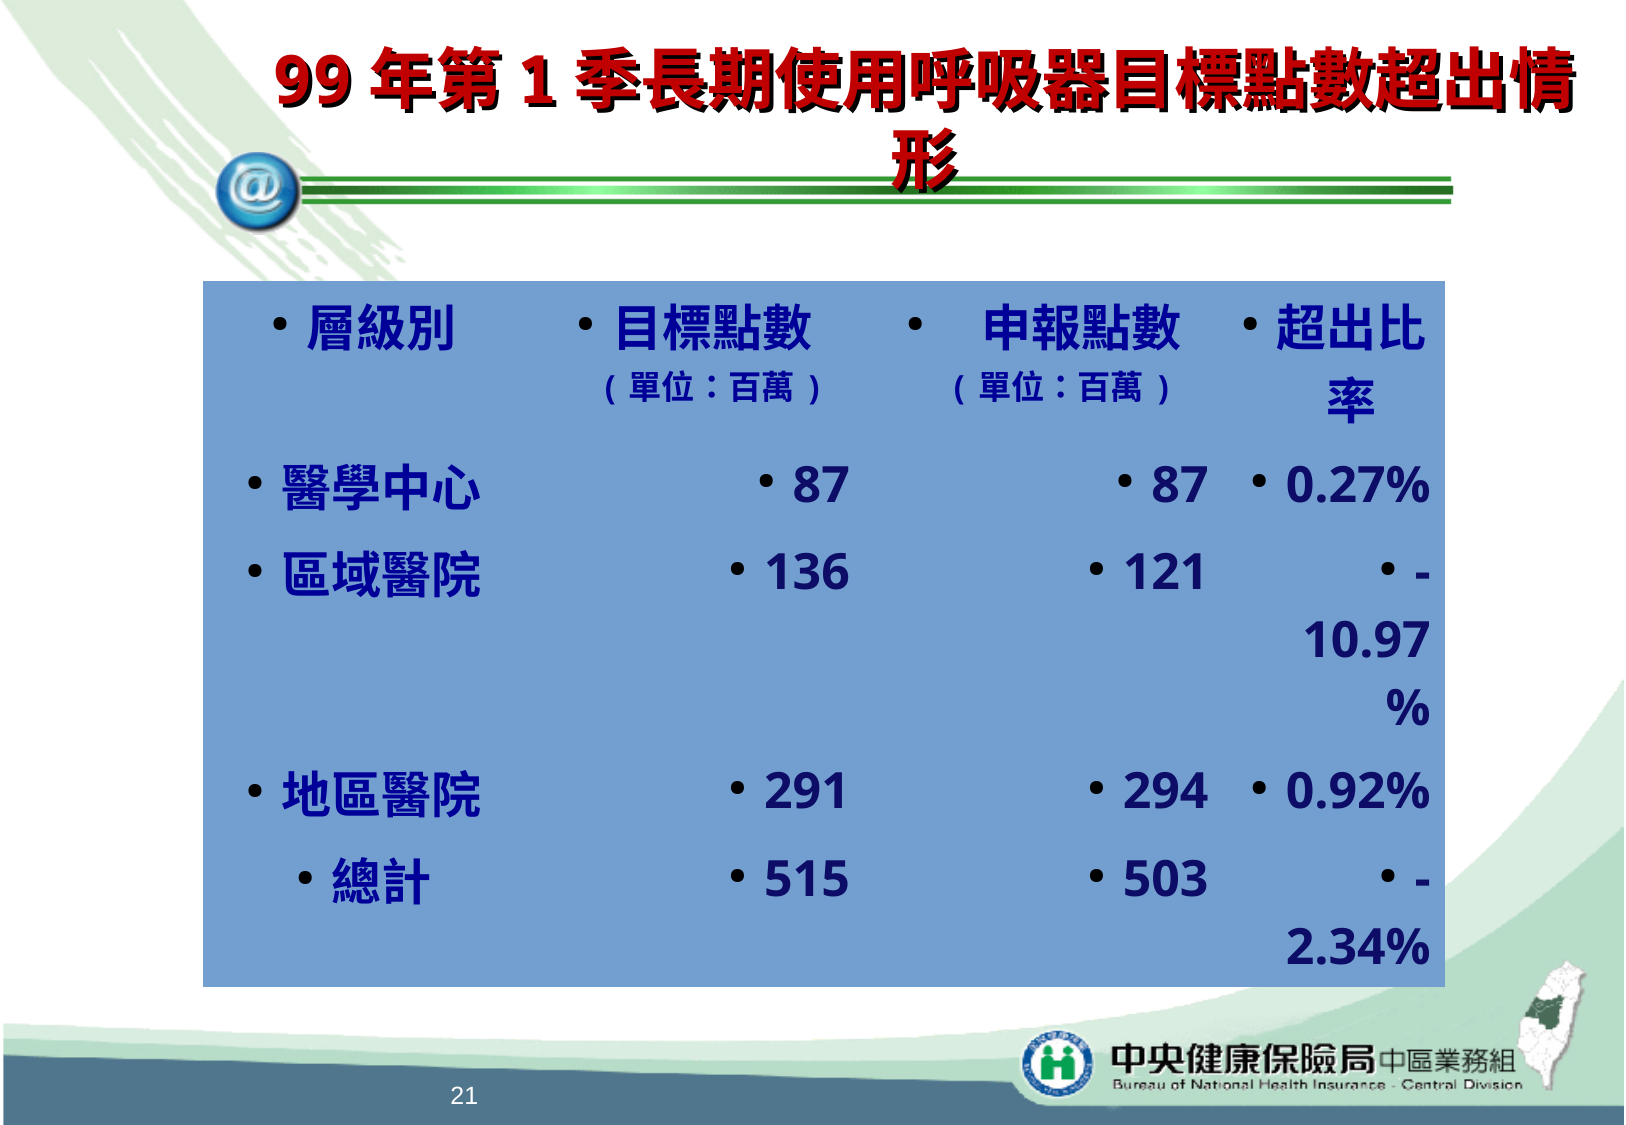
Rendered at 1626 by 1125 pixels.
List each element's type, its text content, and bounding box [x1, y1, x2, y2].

table_cell 87 [864, 441, 1223, 528]
table_cell -10.97% [1223, 528, 1445, 748]
table_header 層級別 [203, 281, 525, 441]
table_cell 0.92% [1223, 748, 1445, 835]
table_cell 291 [525, 748, 864, 835]
text_box 99年第1季長期使用呼吸器目標點數超出情形 [249, 23, 1598, 211]
table_cell 醫學中心 [203, 441, 525, 528]
table_cell 515 [525, 835, 864, 987]
table_cell 總計 [203, 835, 525, 987]
text_box [435, 1065, 815, 1125]
table_cell 294 [864, 748, 1223, 835]
table_cell 87 [525, 441, 864, 528]
table_header 超出比率 [1223, 281, 1445, 441]
table_cell 503 [864, 835, 1223, 987]
table_cell 地區醫院 [203, 748, 525, 835]
table_cell 區域醫院 [203, 528, 525, 748]
table_header 目標點數 (單位：百萬) [525, 281, 864, 441]
table_cell -2.34% [1223, 835, 1445, 987]
table_cell 121 [864, 528, 1223, 748]
table_header 申報點數 (單位：百萬) [864, 281, 1223, 441]
table_cell 136 [525, 528, 864, 748]
table_cell 0.27% [1223, 441, 1445, 528]
